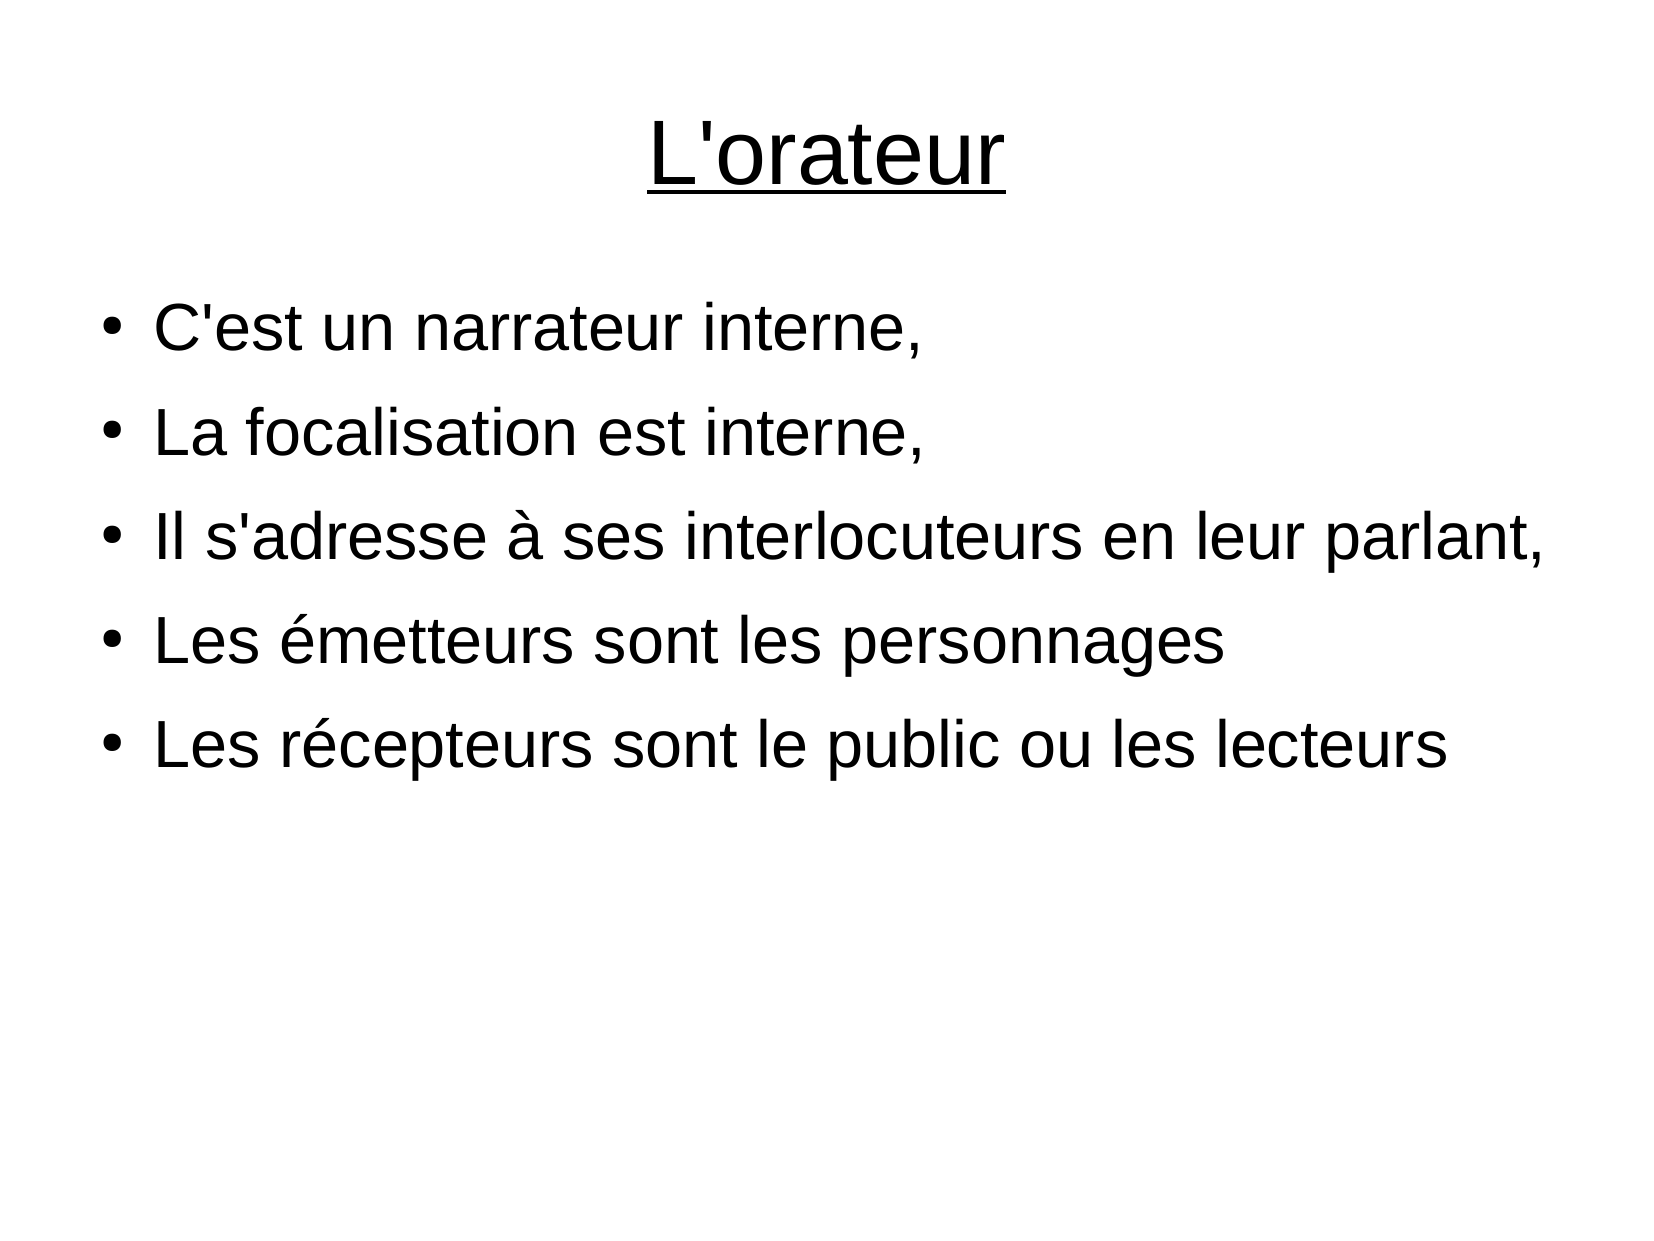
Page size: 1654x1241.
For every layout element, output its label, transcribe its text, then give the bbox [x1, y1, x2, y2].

list C'est un narrateur interne, La focalisation est interne, Il s'adresse à ses interlocuteurs en leur parlant, Les émetteurs sont les personnages Les récepteurs sont le public ou les lecteurs [82, 290, 1571, 1109]
title L'orateur [82, 49, 1571, 257]
